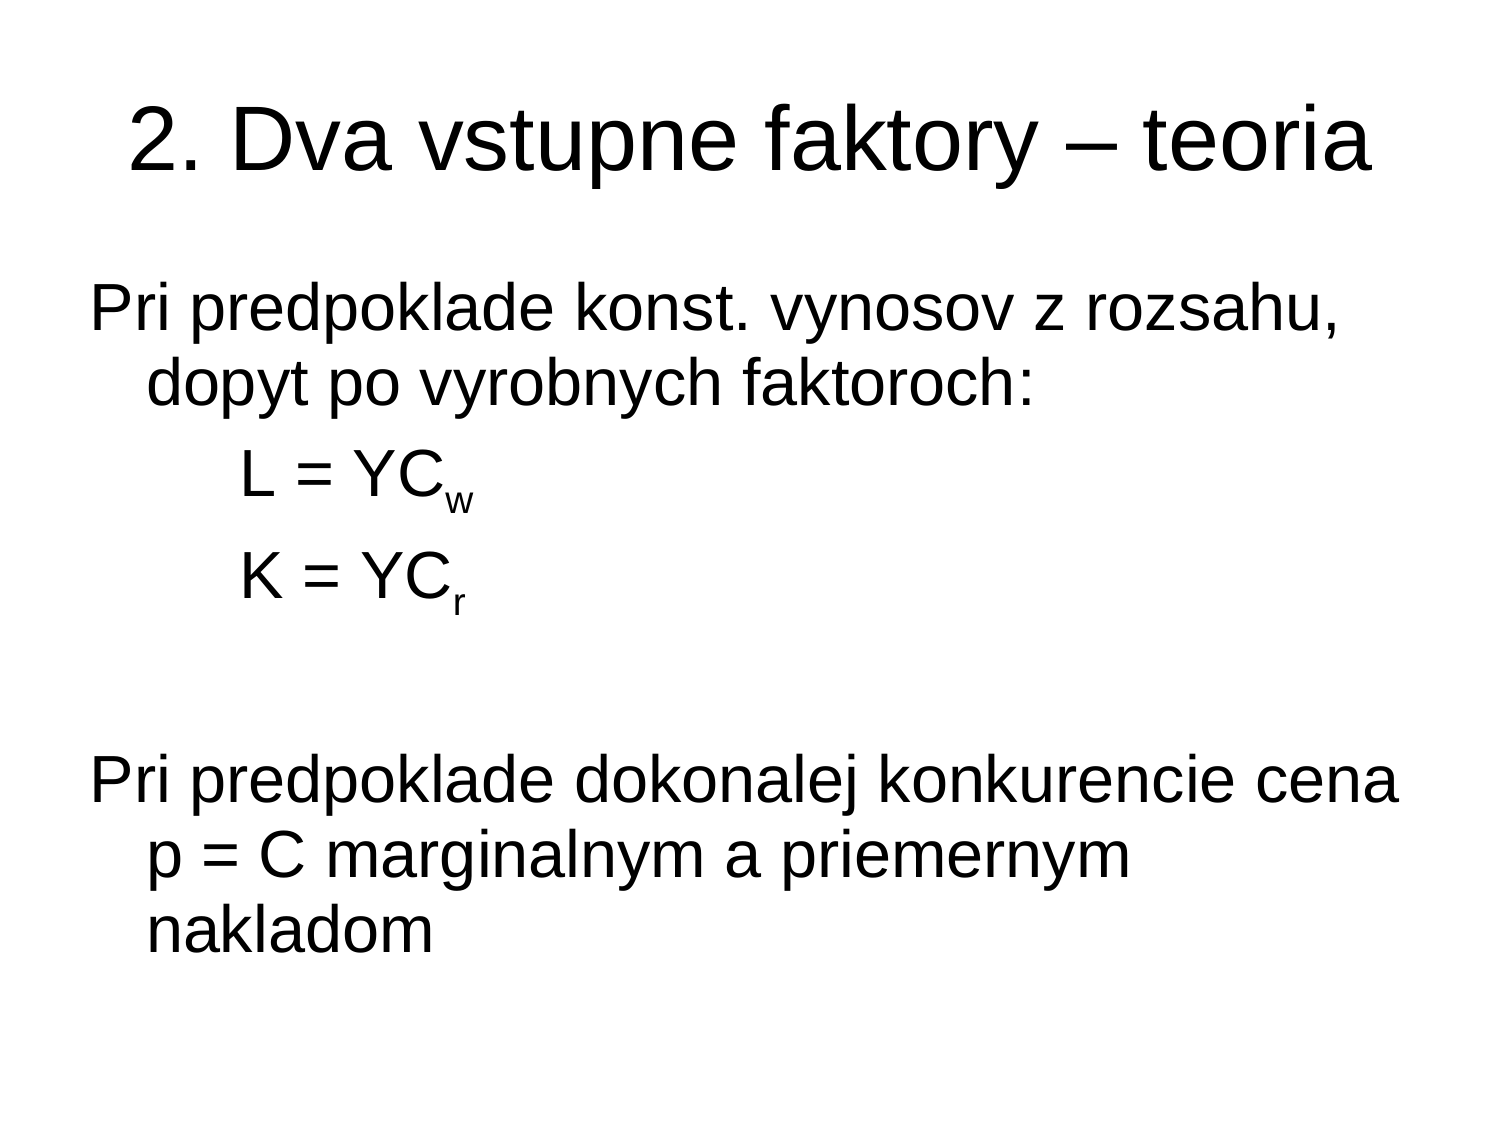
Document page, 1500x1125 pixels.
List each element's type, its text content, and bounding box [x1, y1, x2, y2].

list Pri predpoklade konst. vynosov z rozsahu, dopyt po vyrobnych faktoroch: L = YCw K = YCr Pri predpoklade dokonalej konkurencie cena p = C marginalnym a priemernym nakladom [75, 262, 1426, 1114]
title 2. Dva vstupne faktory – teoria [75, 45, 1426, 233]
